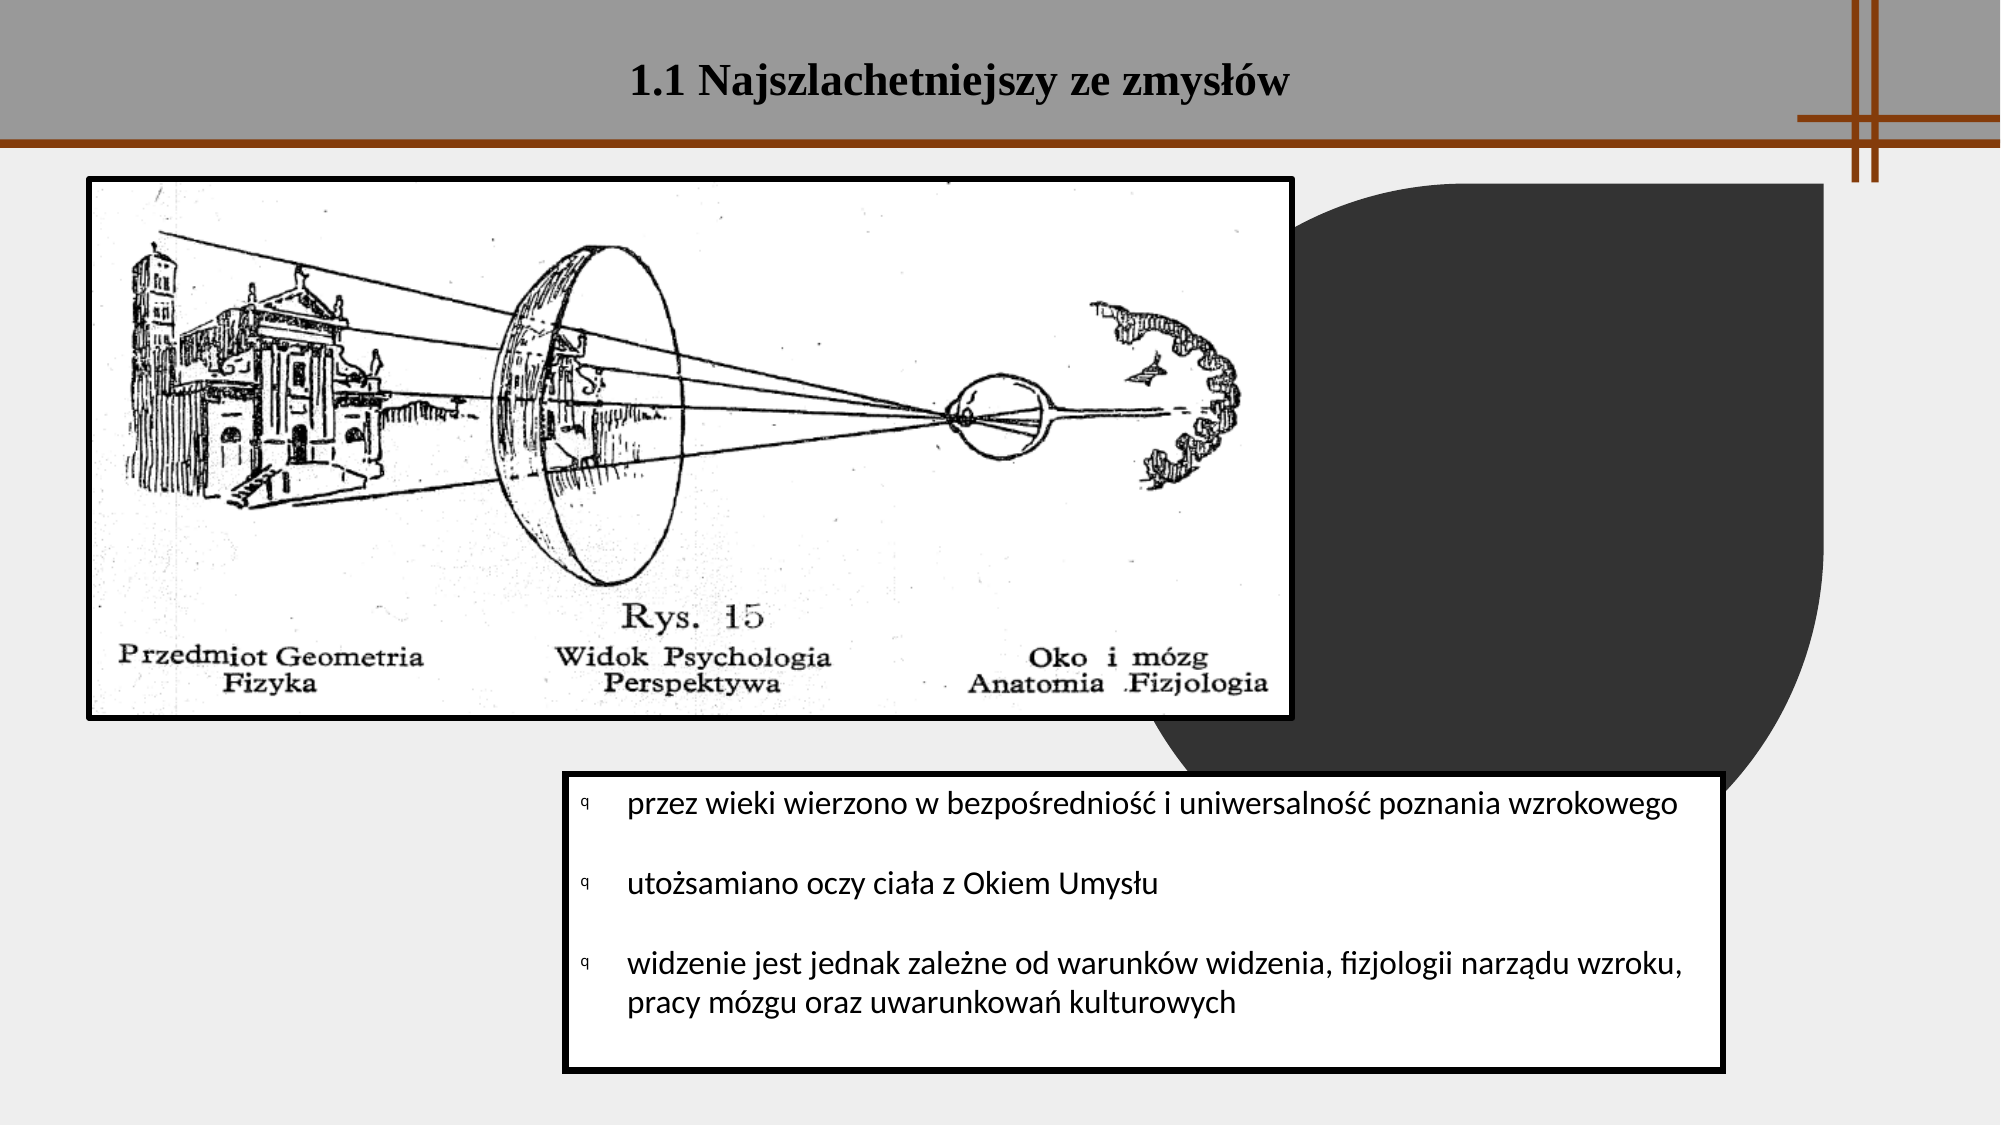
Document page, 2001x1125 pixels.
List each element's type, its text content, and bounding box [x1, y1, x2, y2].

text_box [1153, 183, 1824, 795]
text_box 1.1 Najszlachetniejszy ze zmysłów [173, 41, 1747, 112]
text_box przez wieki wierzono w bezpośredniość i uniwersalność poznania wzrokowego utożsamiano oczy ciała z Okiem Umysłu widzenie jest jednak zależne od warunków widzenia, fizjologii narządu wzroku, pracy mózgu oraz uwarunkowań kulturowych [565, 773, 1723, 1071]
picture [92, 182, 1290, 715]
text_box [0, 0, 2001, 183]
